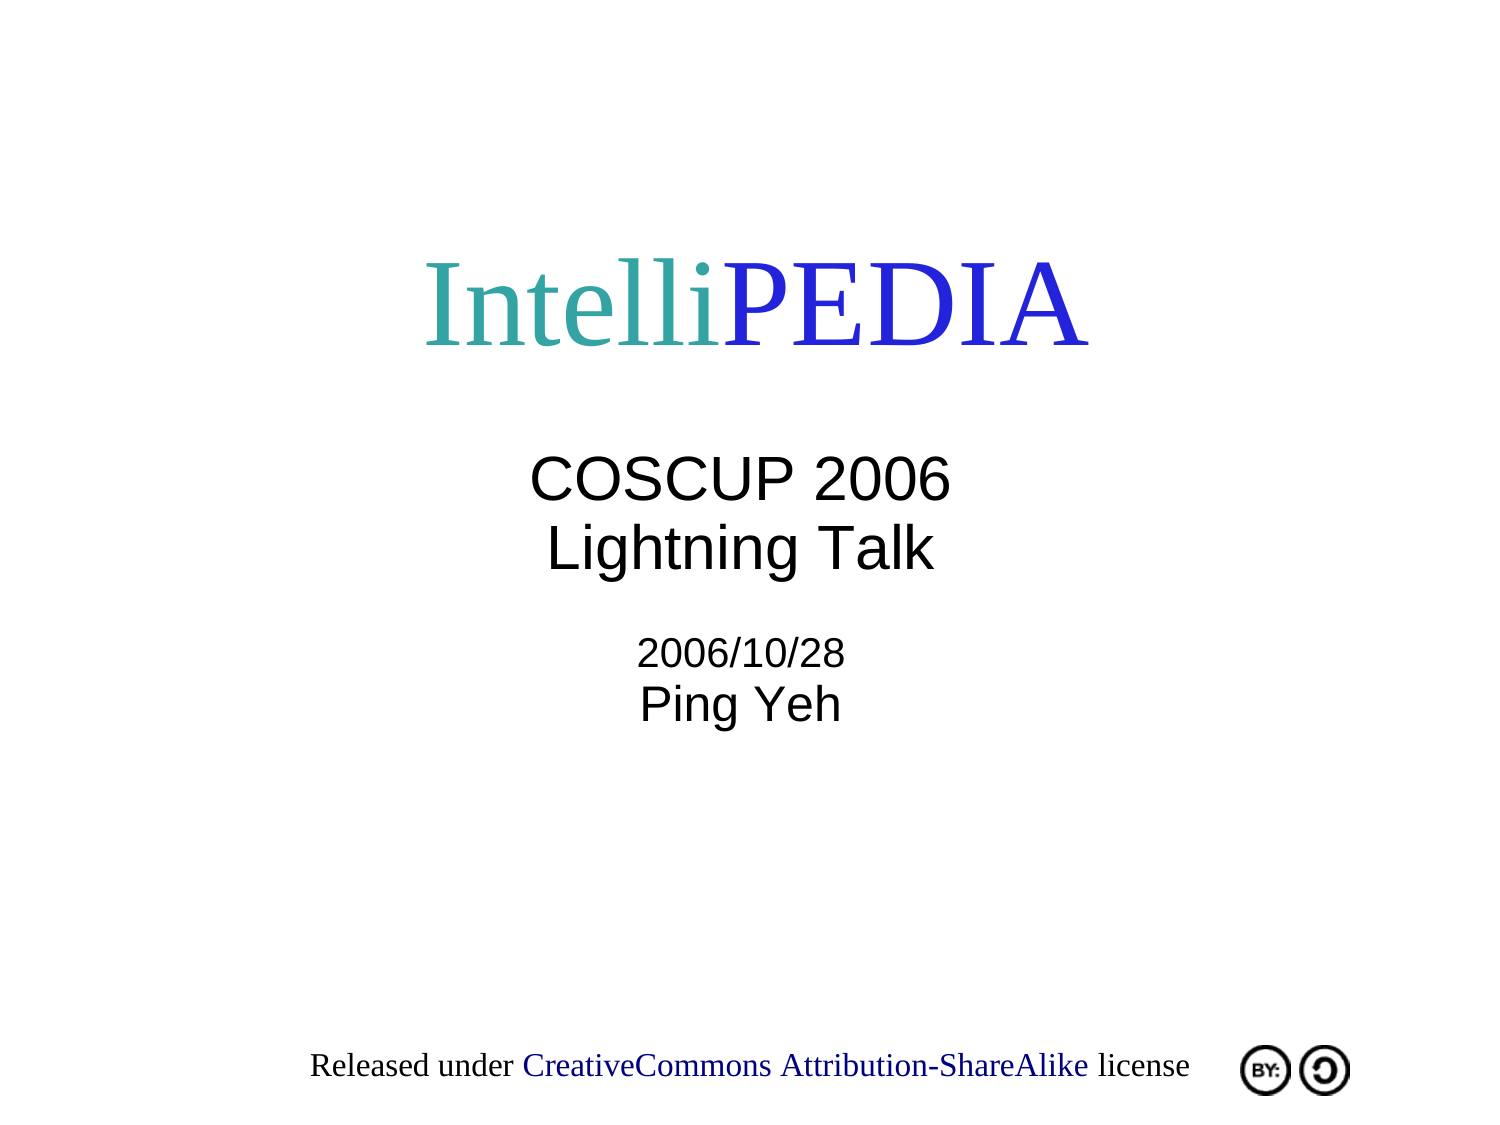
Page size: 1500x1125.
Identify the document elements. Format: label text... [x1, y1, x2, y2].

text_box IntelliPEDIA [195, 184, 1317, 325]
picture [1299, 1045, 1350, 1096]
text_box COSCUP 2006 Lightning Talk 2006/10/28 Ping Yeh [365, 436, 1116, 823]
text_box Released under CreativeCommons Attribution-ShareAlike license [122, 1039, 1378, 1101]
picture [1240, 1045, 1291, 1096]
